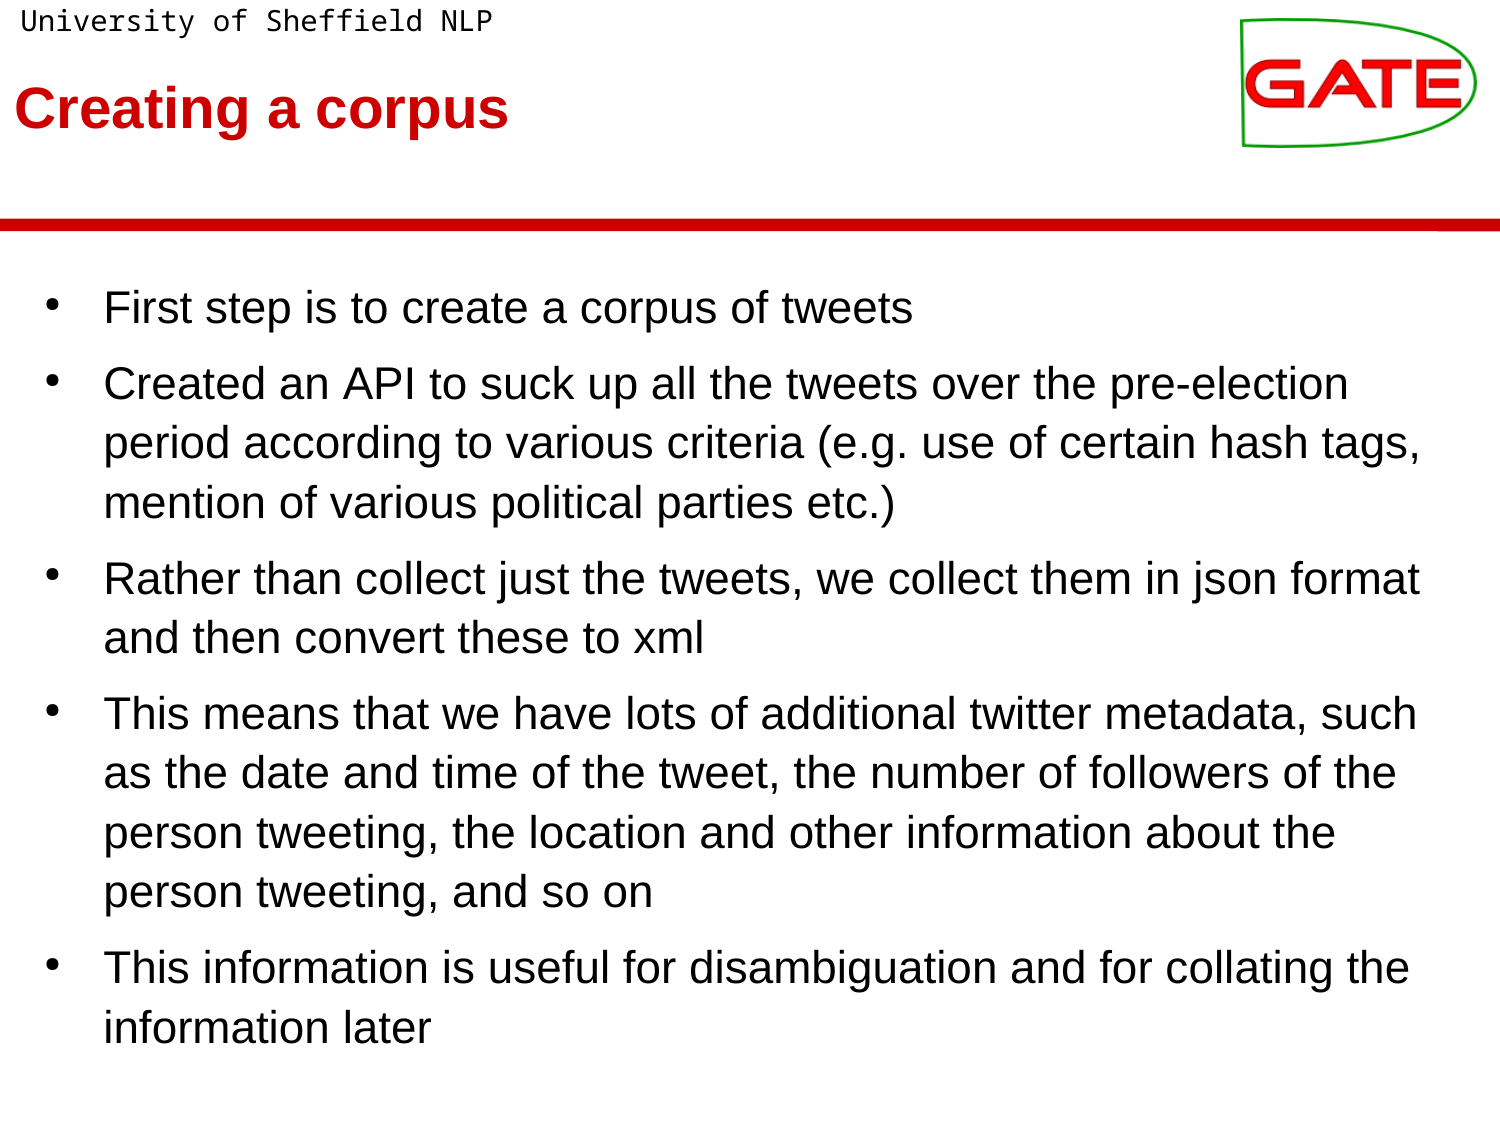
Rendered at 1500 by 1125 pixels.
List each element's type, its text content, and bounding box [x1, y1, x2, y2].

picture [1240, 18, 1477, 148]
title Creating a corpus [0, 11, 1239, 205]
list First step is to create a corpus of tweets Created an API to suck up all the tweets over the pre-election period according to various criteria (e.g. use of certain hash tags, mention of various political parties etc.) Rather than collect just the tweets, we collect them in json format and then convert these to xml This means that we have lots of additional twitter metadata, such as the date and time of the tweet, the number of followers of the person tweeting, the location and other information about the person tweeting, and so on This information is useful for disambiguation and for collating the information later [29, 265, 1477, 1125]
